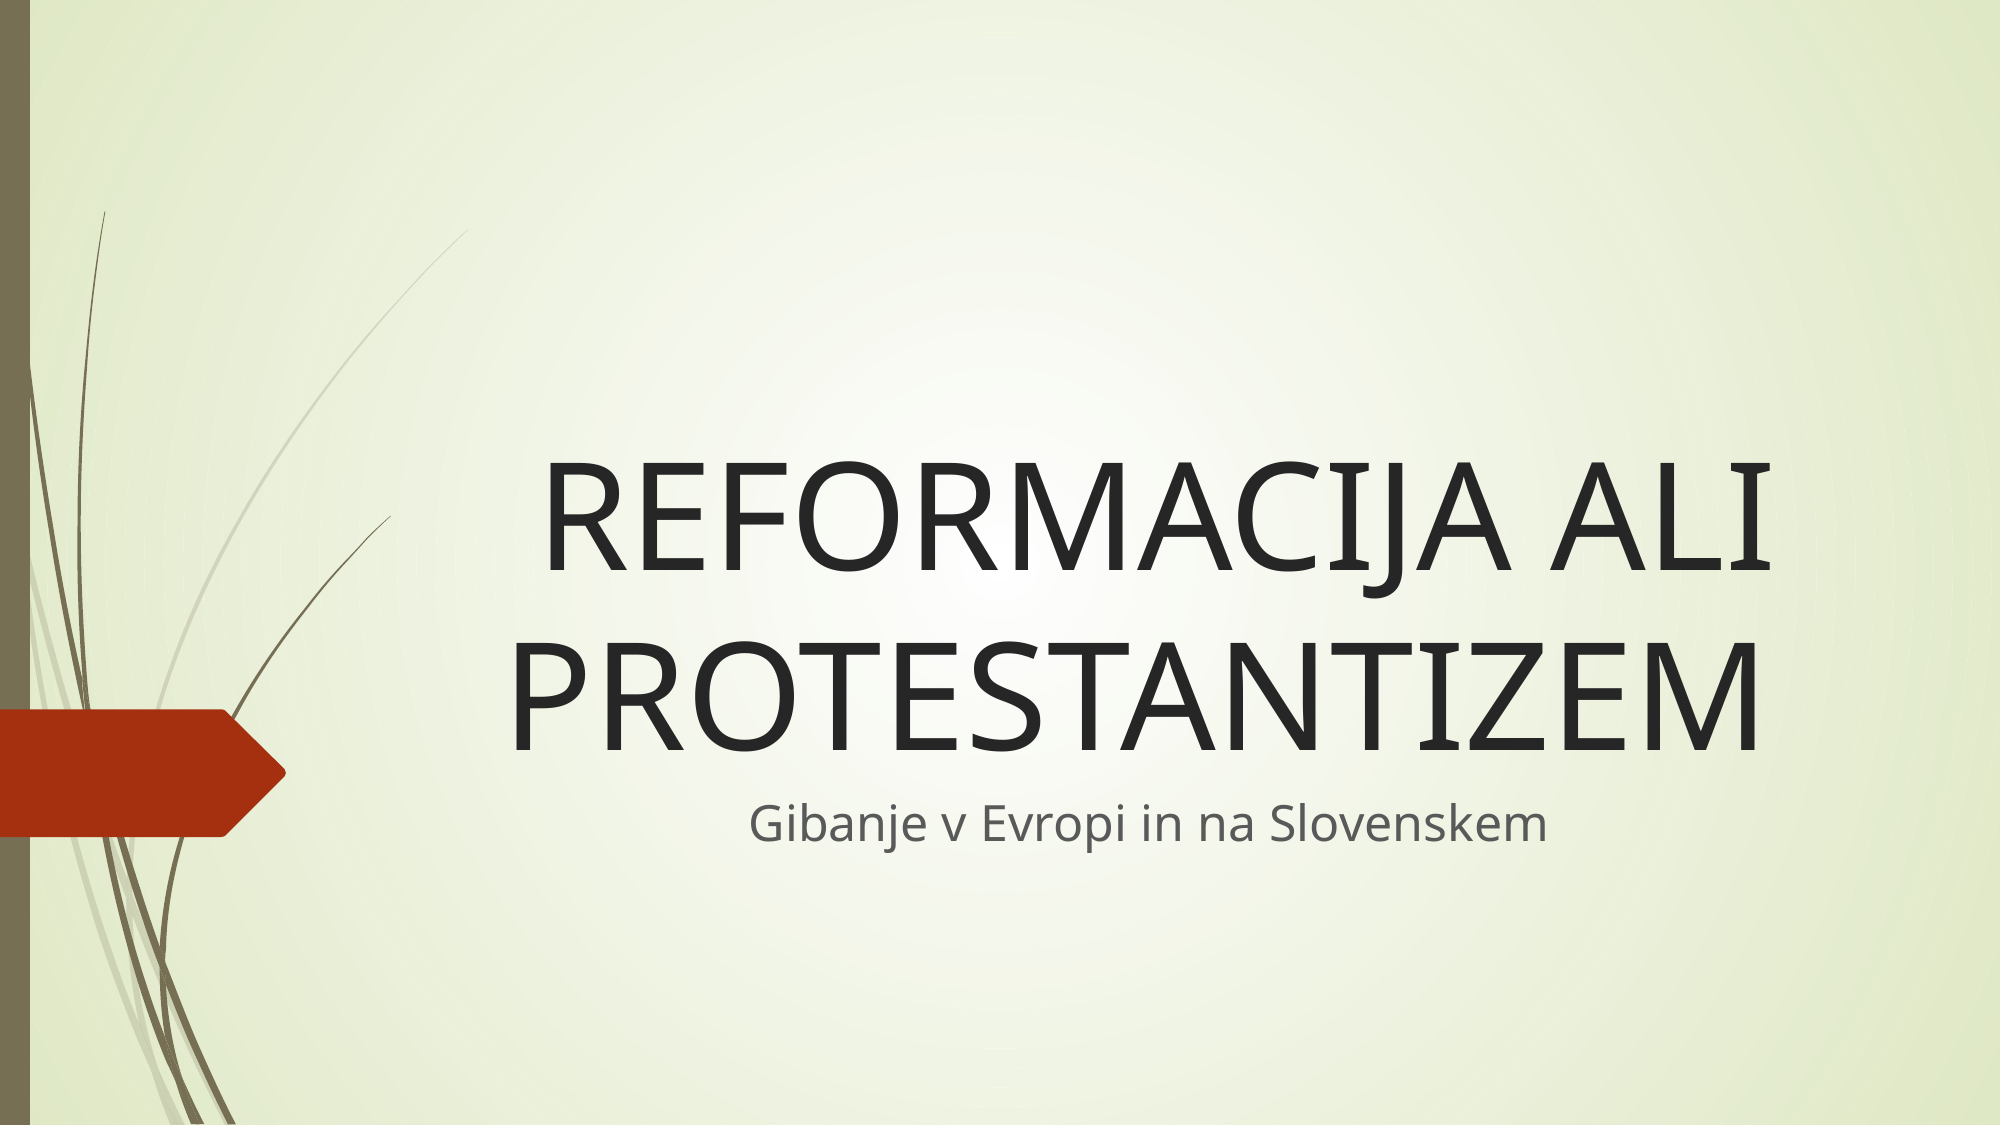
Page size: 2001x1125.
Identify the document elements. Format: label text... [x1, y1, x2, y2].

subtitle Gibanje v Evropi in na Slovenskem [424, 783, 1888, 969]
title REFORMACIJA ALI PROTESTANTIZEM [424, 412, 1888, 783]
